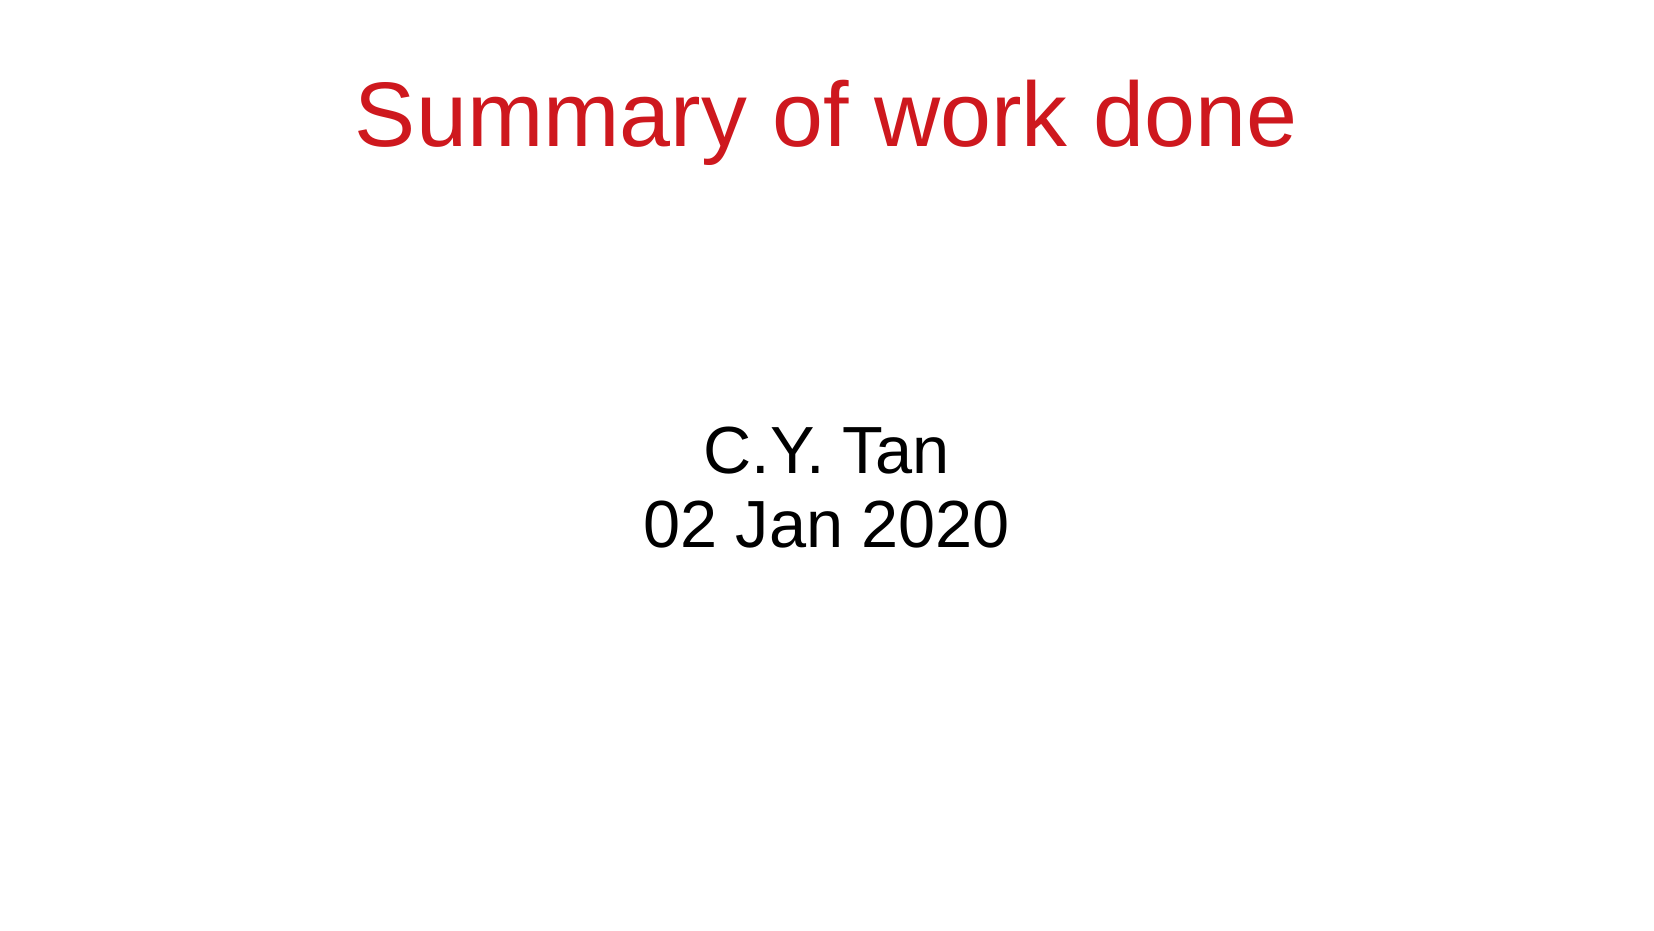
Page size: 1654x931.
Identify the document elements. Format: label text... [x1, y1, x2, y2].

title Summary of work done [82, 37, 1571, 193]
subtitle C.Y. Tan 02 Jan 2020 [82, 217, 1571, 758]
